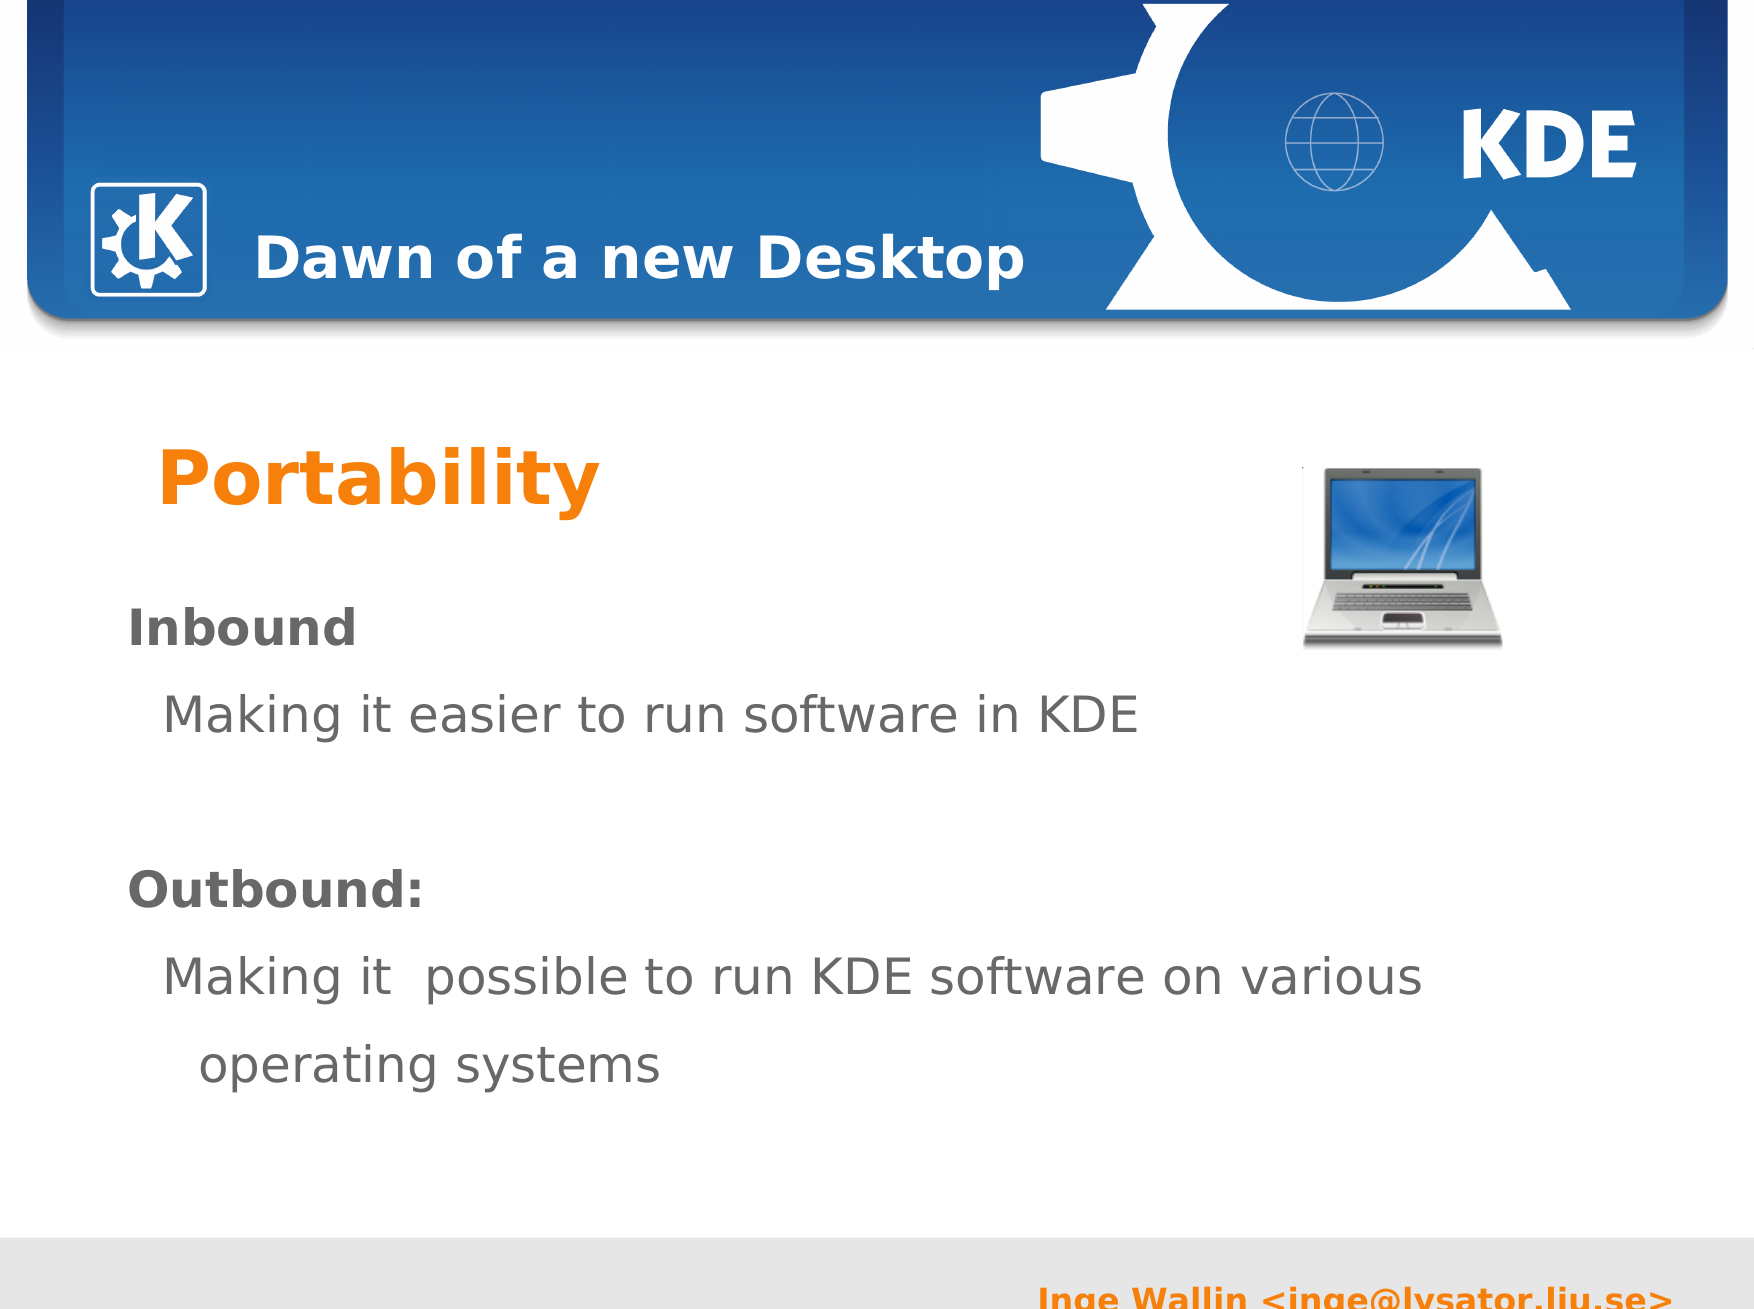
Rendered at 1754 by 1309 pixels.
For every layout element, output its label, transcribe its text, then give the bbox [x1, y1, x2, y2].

text_box Inbound Making it easier to run software in KDE Outbound: Making it possible to run KDE software on various operating systems [112, 562, 1651, 1247]
picture [1302, 467, 1506, 650]
picture [0, 0, 1754, 349]
text_box Dawn of a new Desktop [208, 183, 1063, 296]
text_box Portability [111, 383, 1595, 486]
